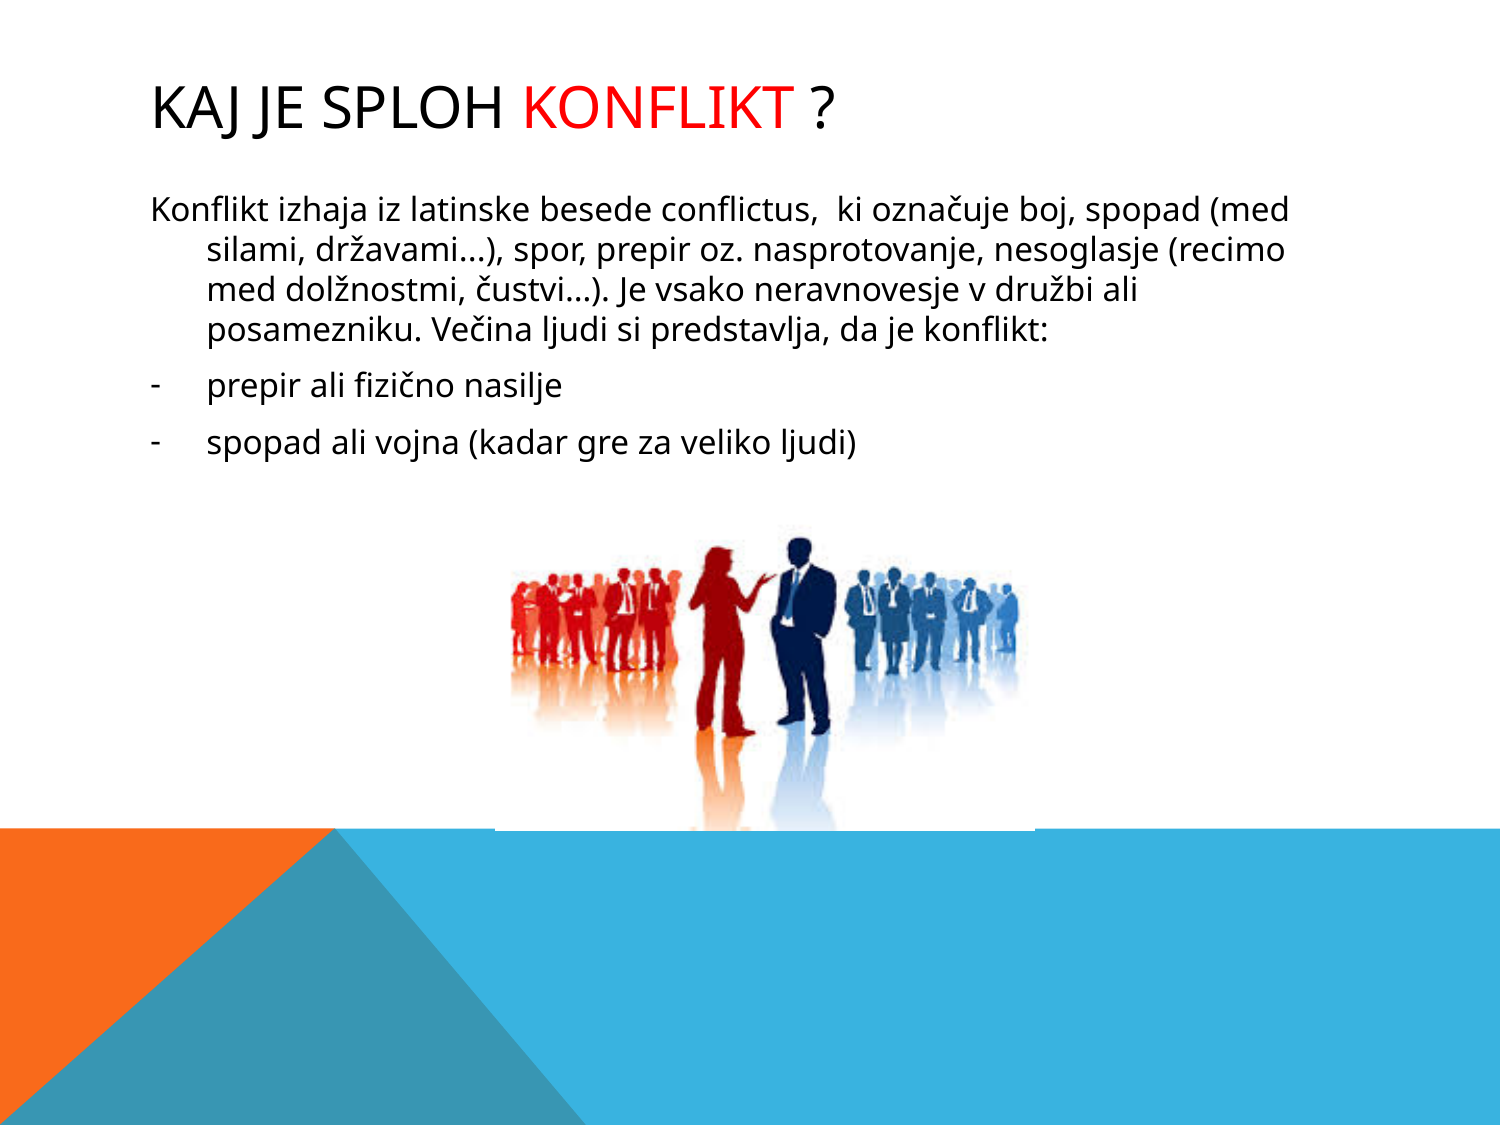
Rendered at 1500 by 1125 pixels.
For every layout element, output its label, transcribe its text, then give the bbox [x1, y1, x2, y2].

title Kaj je sploh konflikt ? [135, 60, 1369, 150]
picture [495, 465, 1035, 831]
list Konflikt izhaja iz latinske besede conflictus, ki označuje boj, spopad (med silami, državami...), spor, prepir oz. nasprotovanje, nesoglasje (recimo med dolžnostmi, čustvi…). Je vsako neravnovesje v družbi ali posamezniku. Večina ljudi si predstavlja, da je konflikt: prepir ali fizično nasilje spopad ali vojna (kadar gre za veliko ljudi) [135, 180, 1369, 768]
